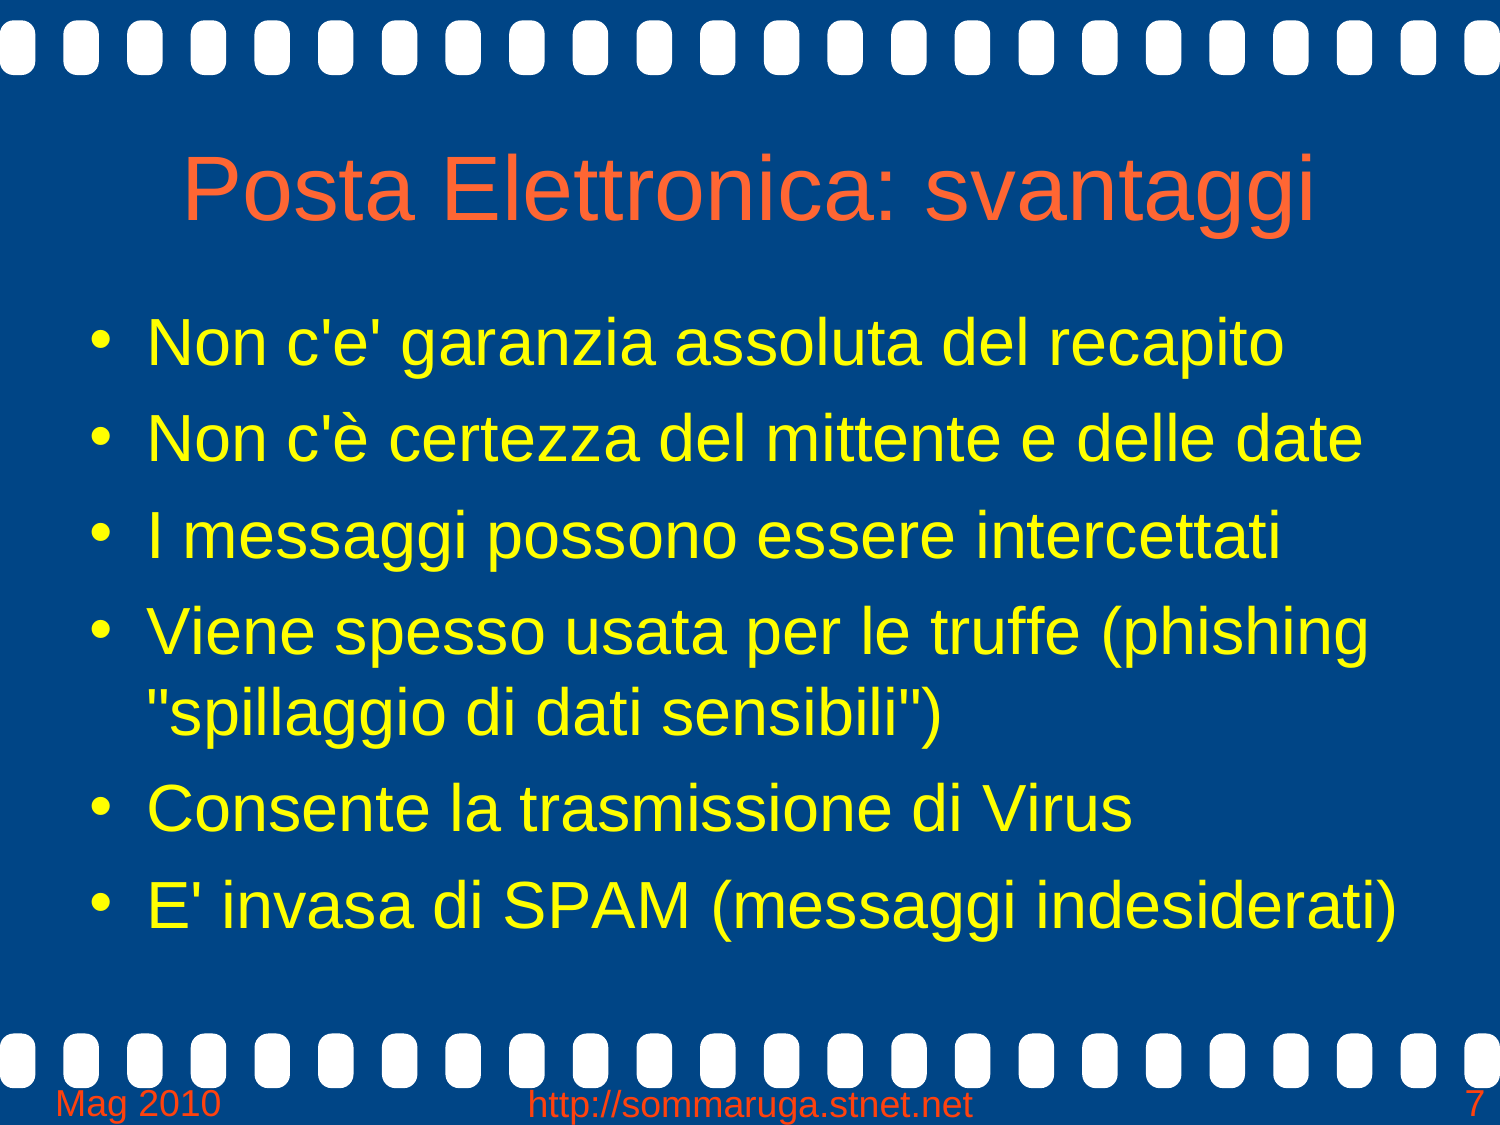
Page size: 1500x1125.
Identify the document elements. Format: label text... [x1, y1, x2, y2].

list Non c'e' garanzia assoluta del recapito Non c'è certezza del mittente e delle date I messaggi possono essere intercettati Viene spesso usata per le truffe (phishing "spillaggio di dati sensibili") Consente la trasmissione di Virus E' invasa di SPAM (messaggi indesiderati) [75, 290, 1426, 1021]
title Posta Elettronica: svantaggi [75, 58, 1426, 290]
